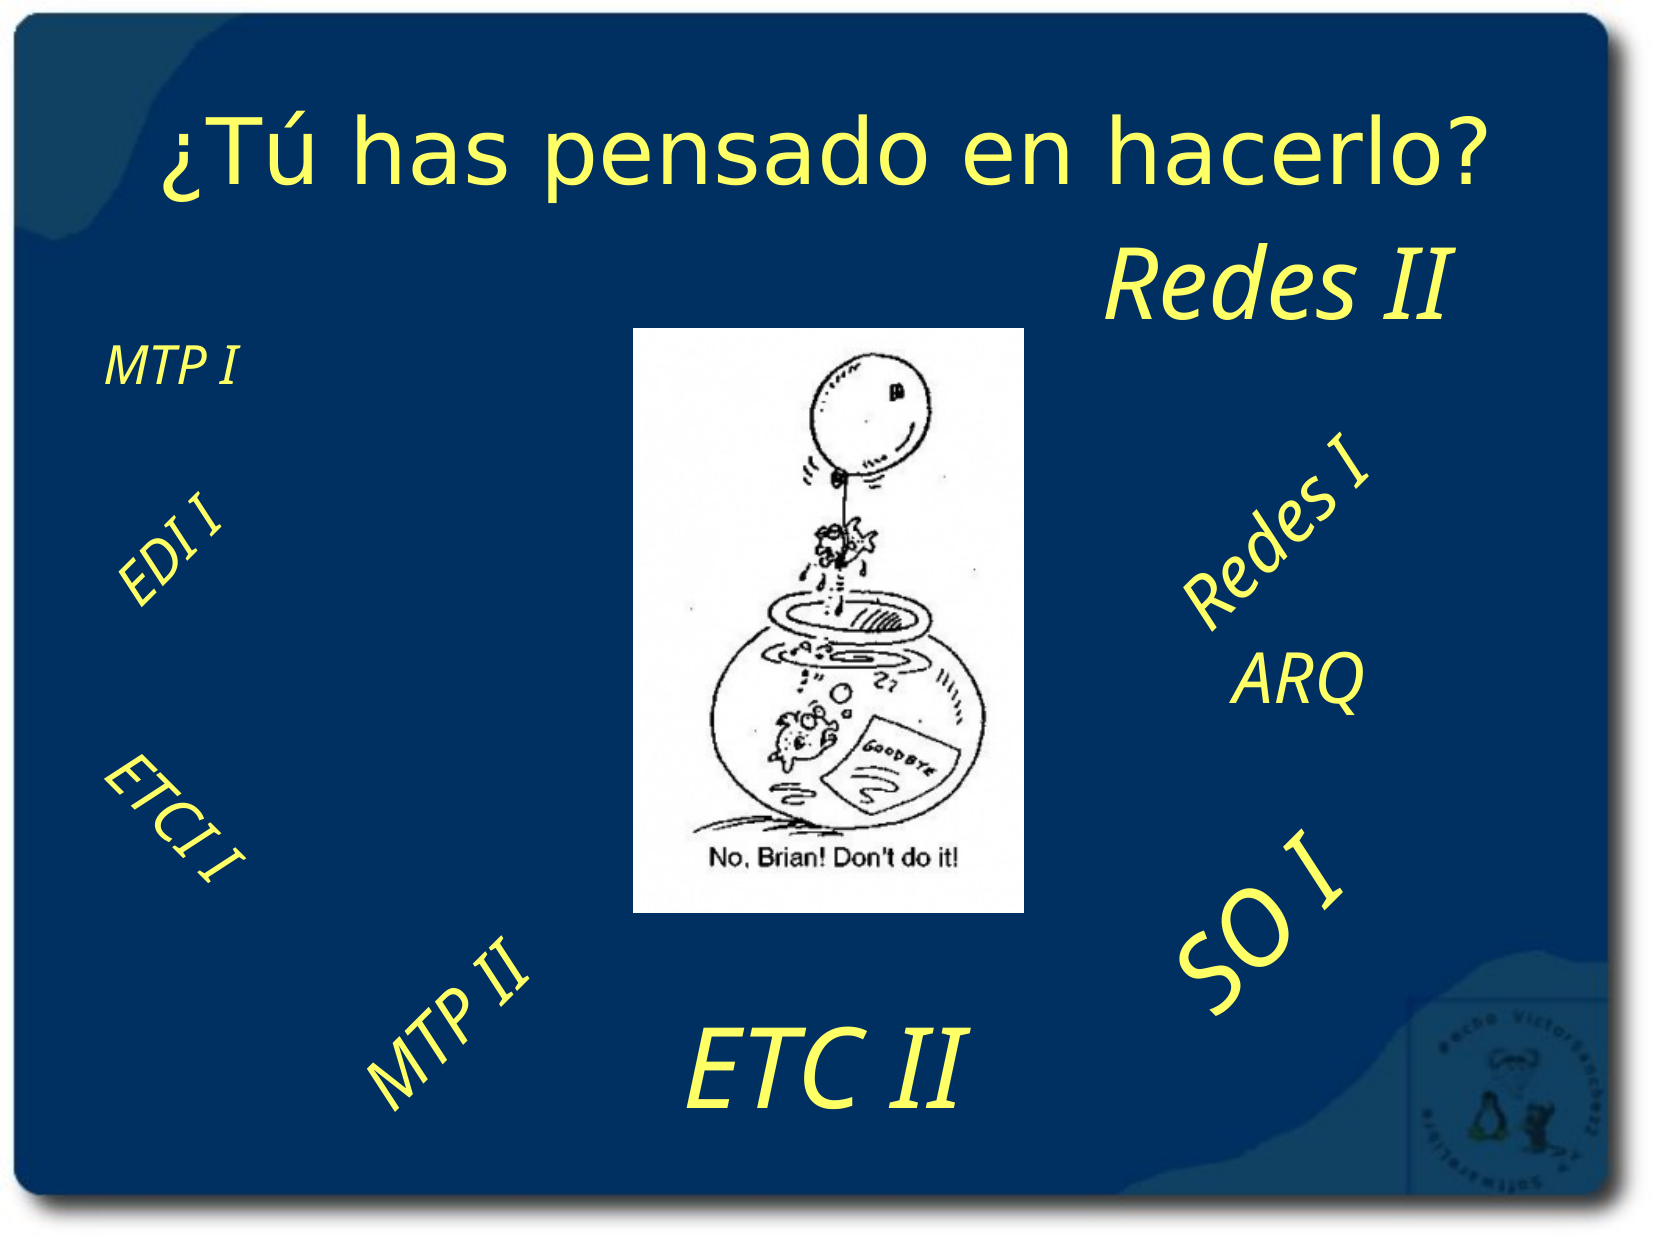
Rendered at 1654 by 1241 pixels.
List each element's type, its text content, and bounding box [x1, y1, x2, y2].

text_box ETCI I [67, 714, 308, 955]
text_box EDI I [80, 442, 281, 643]
text_box MTP I [88, 318, 281, 415]
text_box ARQ [1219, 620, 1407, 742]
title ¿Tú has pensado en hacerlo? [82, 56, 1571, 250]
text_box Redes I [1122, 382, 1430, 691]
text_box Redes II [1062, 250, 1490, 370]
text_box SO I [1122, 767, 1421, 1067]
picture [0, 0, 1654, 1241]
text_box MTP II [324, 875, 601, 1152]
text_box ETC II [667, 980, 1060, 1165]
